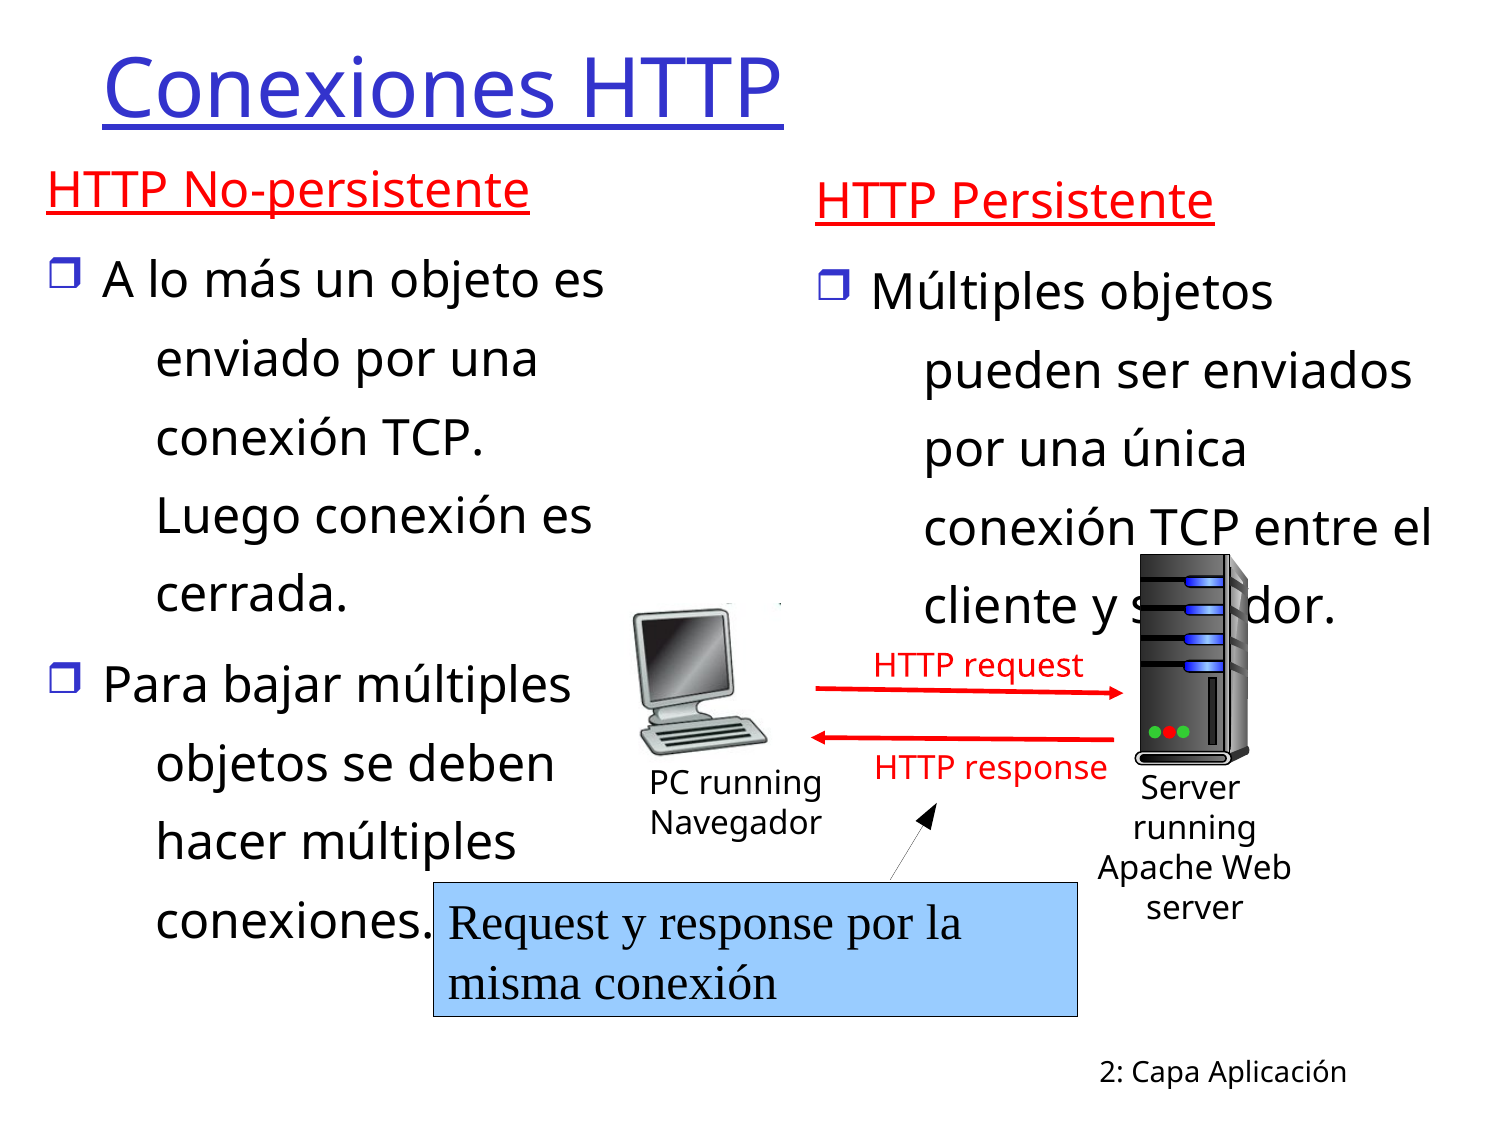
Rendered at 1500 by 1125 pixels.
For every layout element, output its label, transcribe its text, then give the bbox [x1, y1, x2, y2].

list HTTP No-persistente A lo más un objeto es enviado por una conexión TCP. Luego conexión es cerrada. Para bajar múltiples objetos se deben hacer múltiples conexiones. [29, 135, 652, 752]
text_box Request y response por la misma conexión [433, 882, 1078, 1017]
text_box HTTP response [854, 741, 1129, 798]
text_box PC running Navegador [633, 758, 839, 850]
text_box [1135, 554, 1250, 765]
list HTTP Persistente Múltiples objetos pueden ser enviados por una única conexión TCP entre el cliente y servidor. [798, 147, 1476, 683]
picture [603, 603, 781, 763]
text_box Server running Apache Web server [1082, 762, 1308, 935]
title Conexiones HTTP [87, 23, 1463, 150]
text_box HTTP request [857, 640, 1099, 692]
